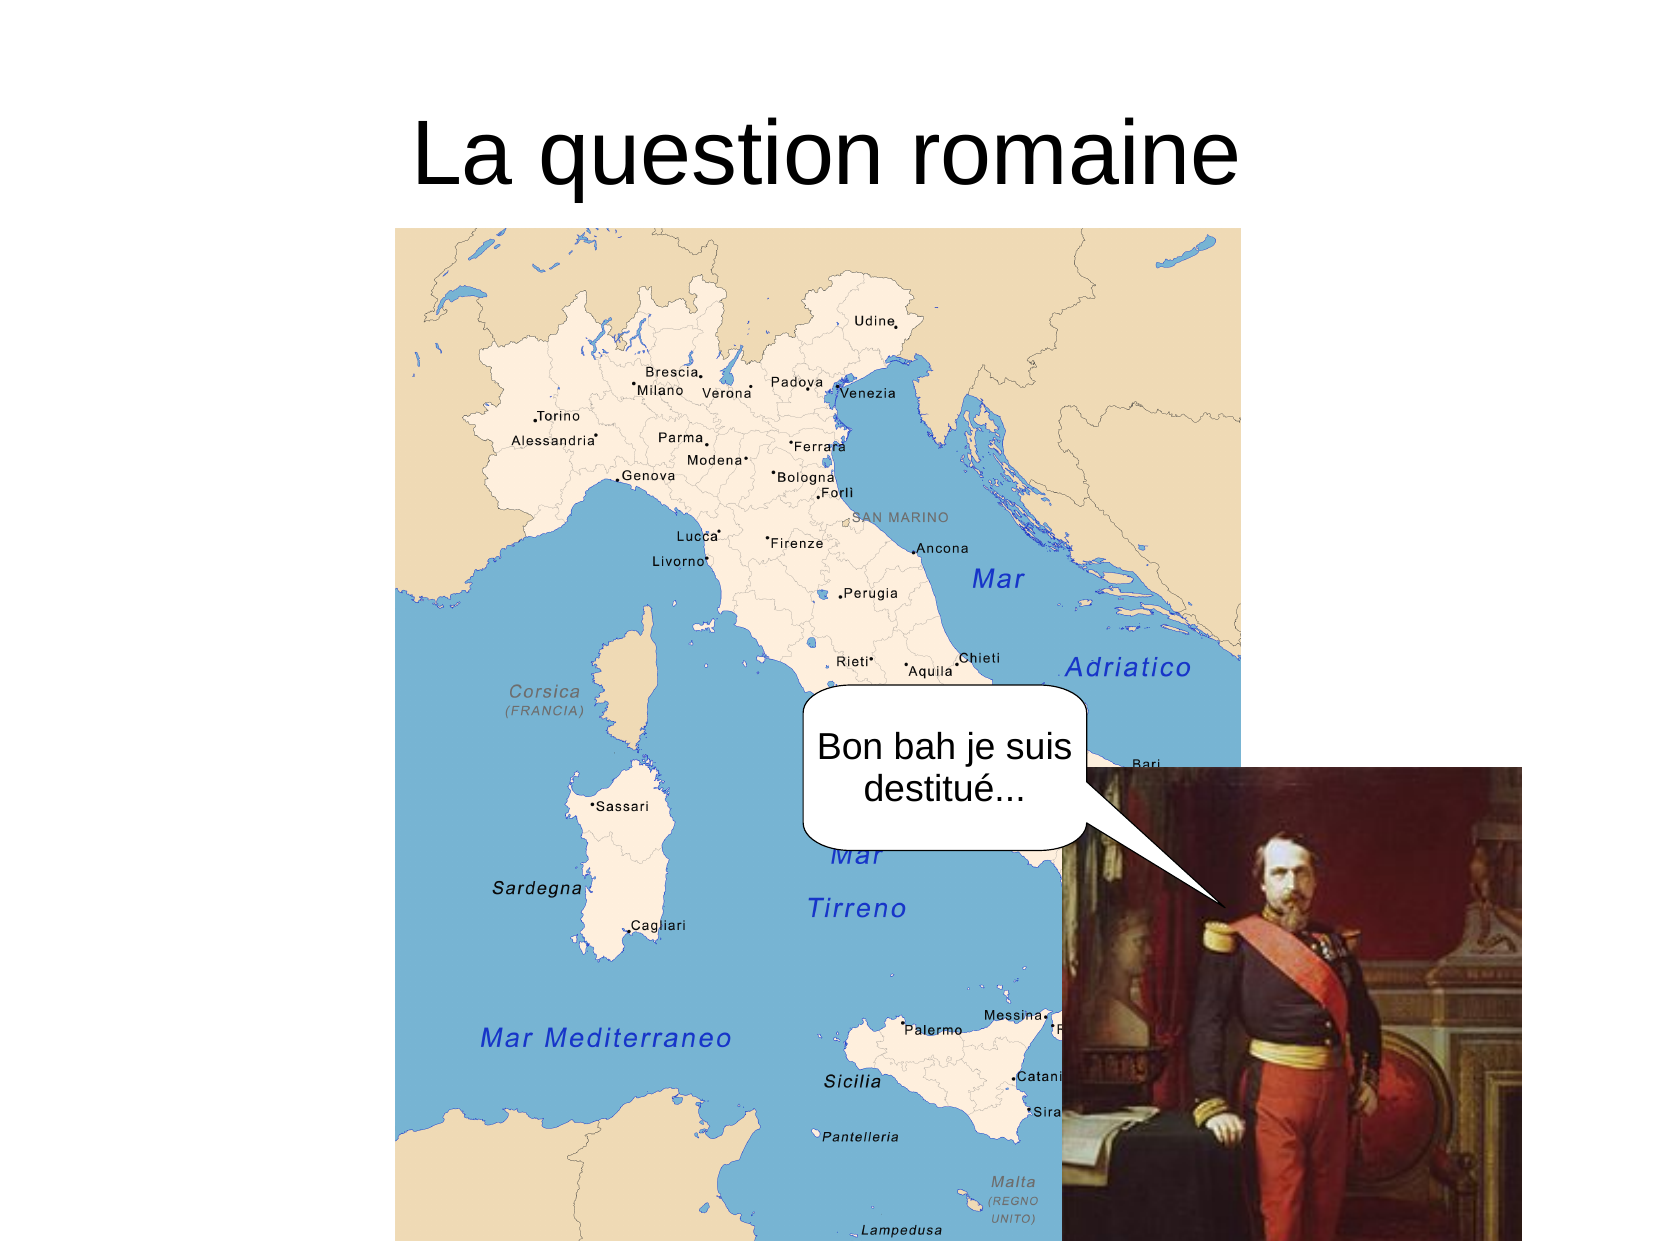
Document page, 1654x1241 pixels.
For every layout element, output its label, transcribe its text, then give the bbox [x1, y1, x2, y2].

picture [395, 228, 1522, 1241]
text_box Bon bah je suis destitué... [803, 685, 1226, 908]
title La question romaine [82, 49, 1571, 257]
